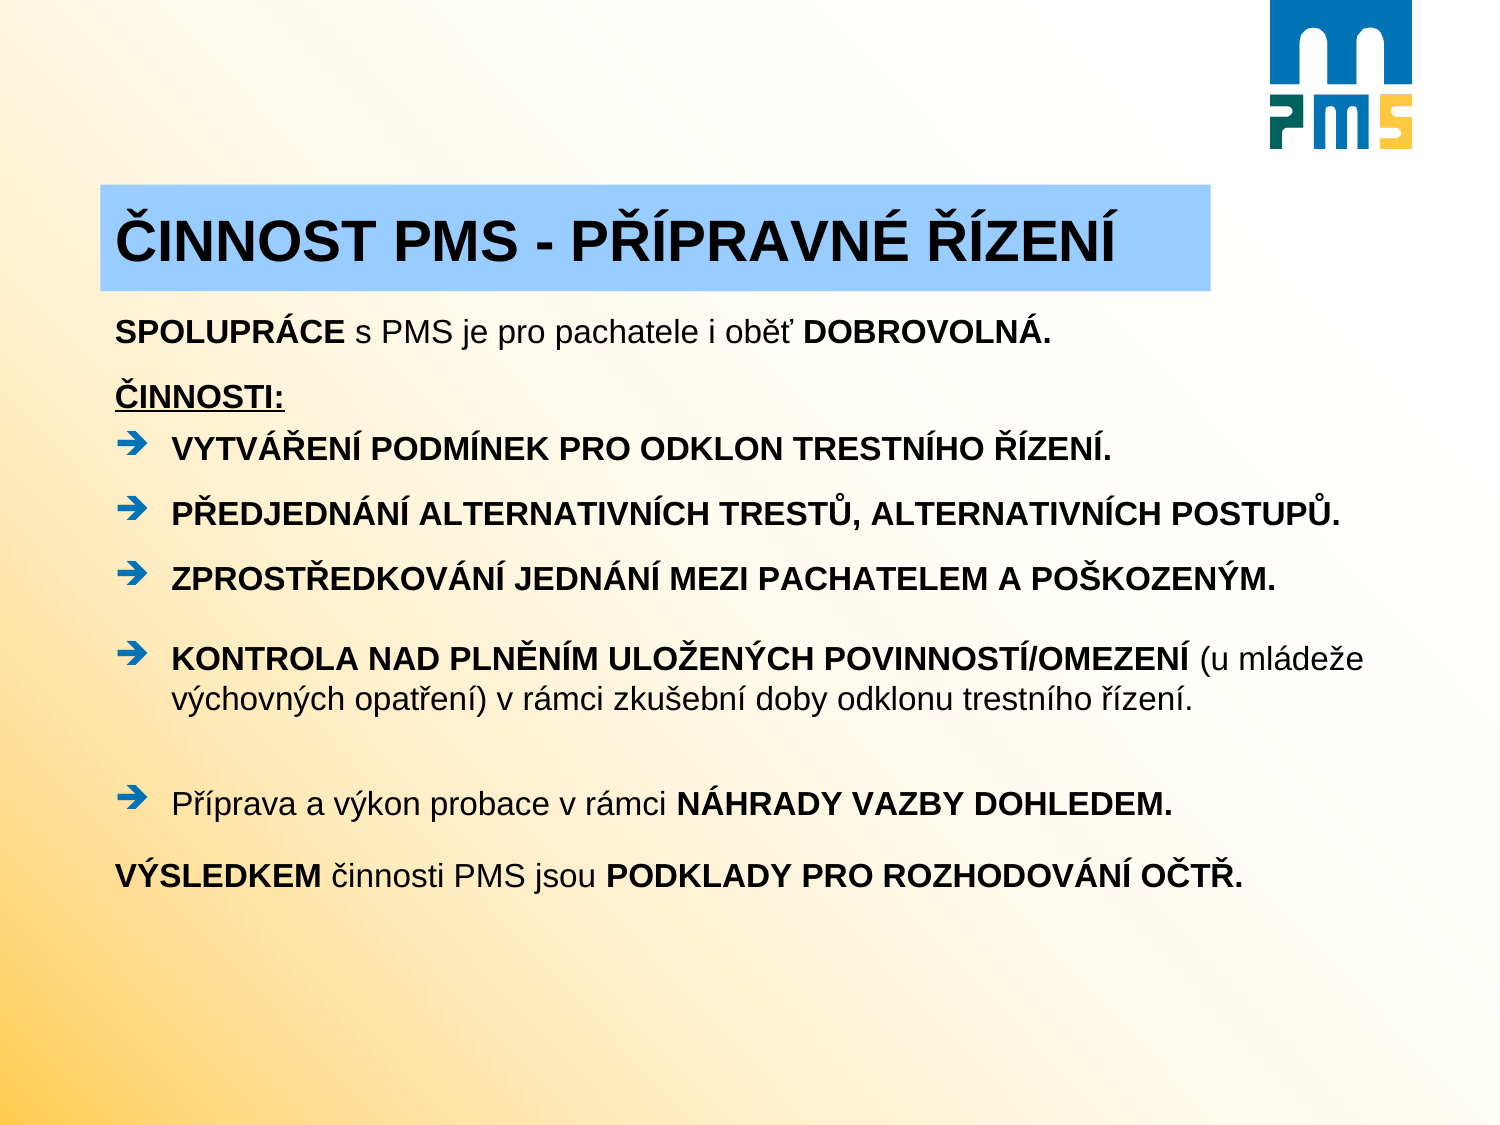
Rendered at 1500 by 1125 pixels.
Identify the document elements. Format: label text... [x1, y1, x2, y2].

text_box SPOLUPRÁCE s PMS je pro pachatele i oběť DOBROVOLNÁ. ČINNOSTI: VYTVÁŘENÍ PODMÍNEK PRO ODKLON TRESTNÍHO ŘÍZENÍ. PŘEDJEDNÁNÍ ALTERNATIVNÍCH TRESTŮ, ALTERNATIVNÍCH POSTUPŮ. ZPROSTŘEDKOVÁNÍ JEDNÁNÍ MEZI PACHATELEM A POŠKOZENÝM. KONTROLA NAD PLNĚNÍM ULOŽENÝCH POVINNOSTÍ/OMEZENÍ (u mládeže výchovných opatření) v rámci zkušební doby odklonu trestního řízení. Příprava a výkon probace v rámci NÁHRADY VAZBY DOHLEDEM. VÝSLEDKEM činnosti PMS jsou PODKLADY PRO ROZHODOVÁNÍ OČTŘ. [100, 302, 1412, 1000]
picture [0, 0, 1500, 1125]
title ČINNOST PMS - PŘÍPRAVNÉ ŘÍZENÍ [100, 184, 1211, 292]
